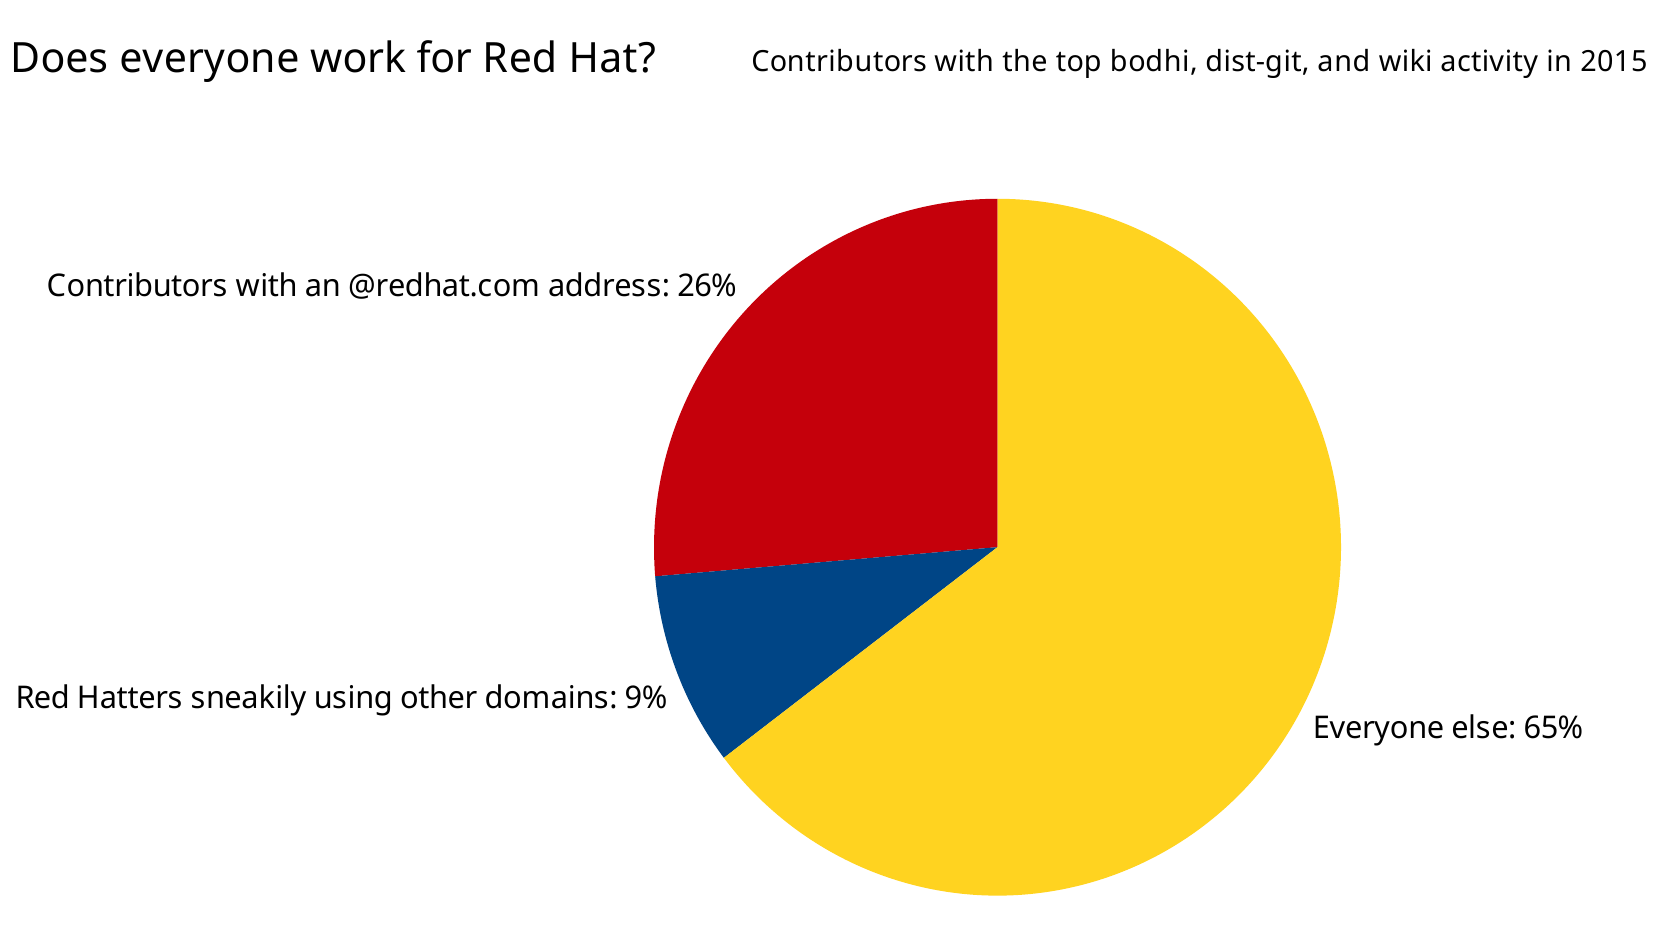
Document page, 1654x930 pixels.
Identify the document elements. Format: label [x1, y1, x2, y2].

chart [2, 1, 1653, 930]
